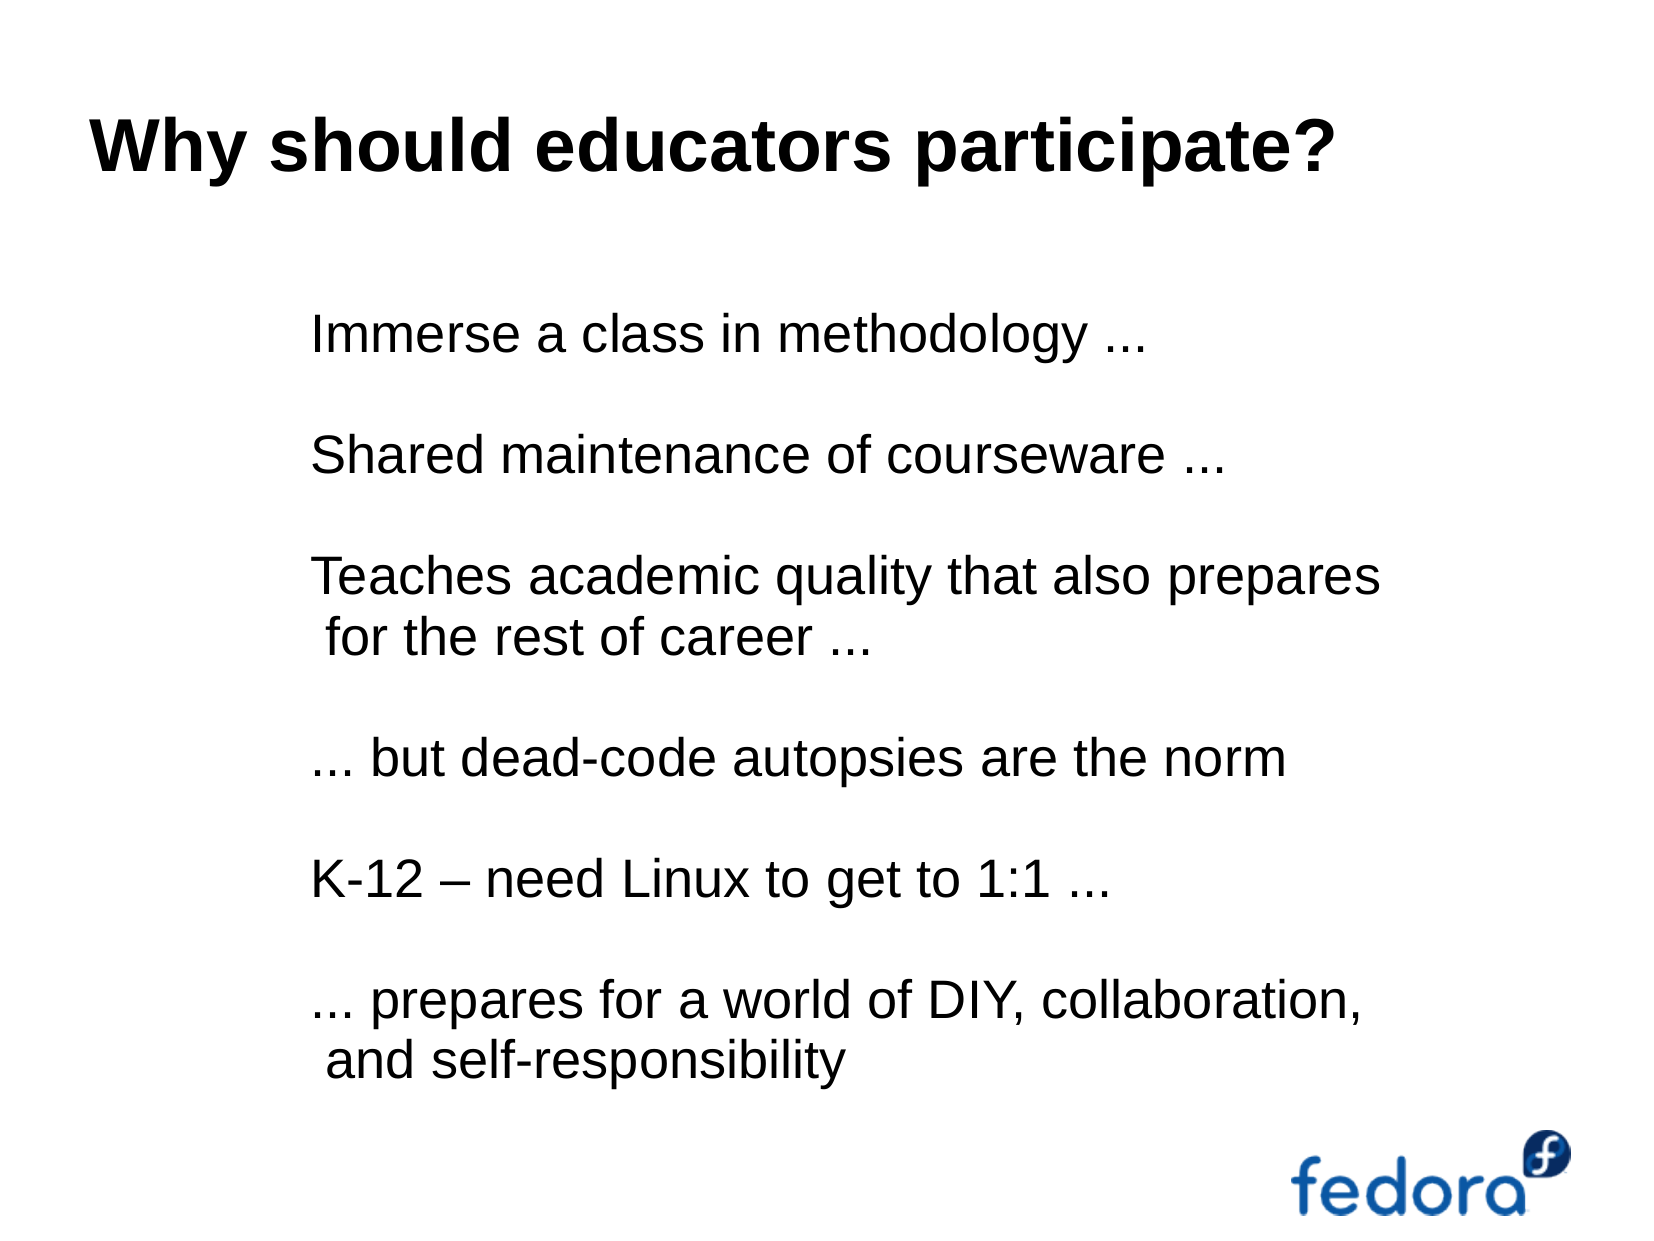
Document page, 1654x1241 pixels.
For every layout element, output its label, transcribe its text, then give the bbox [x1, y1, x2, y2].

text_box Immerse a class in methodology ... Shared maintenance of courseware ... Teaches academic quality that also prepares for the rest of career ... ... but dead-code autopsies are the norm K-12 – need Linux to get to 1:1 ... ... prepares for a world of DIY, collaboration, and self-responsibility [295, 296, 1403, 1098]
picture [1291, 1130, 1571, 1216]
text_box Why should educators participate? [75, 96, 1435, 196]
